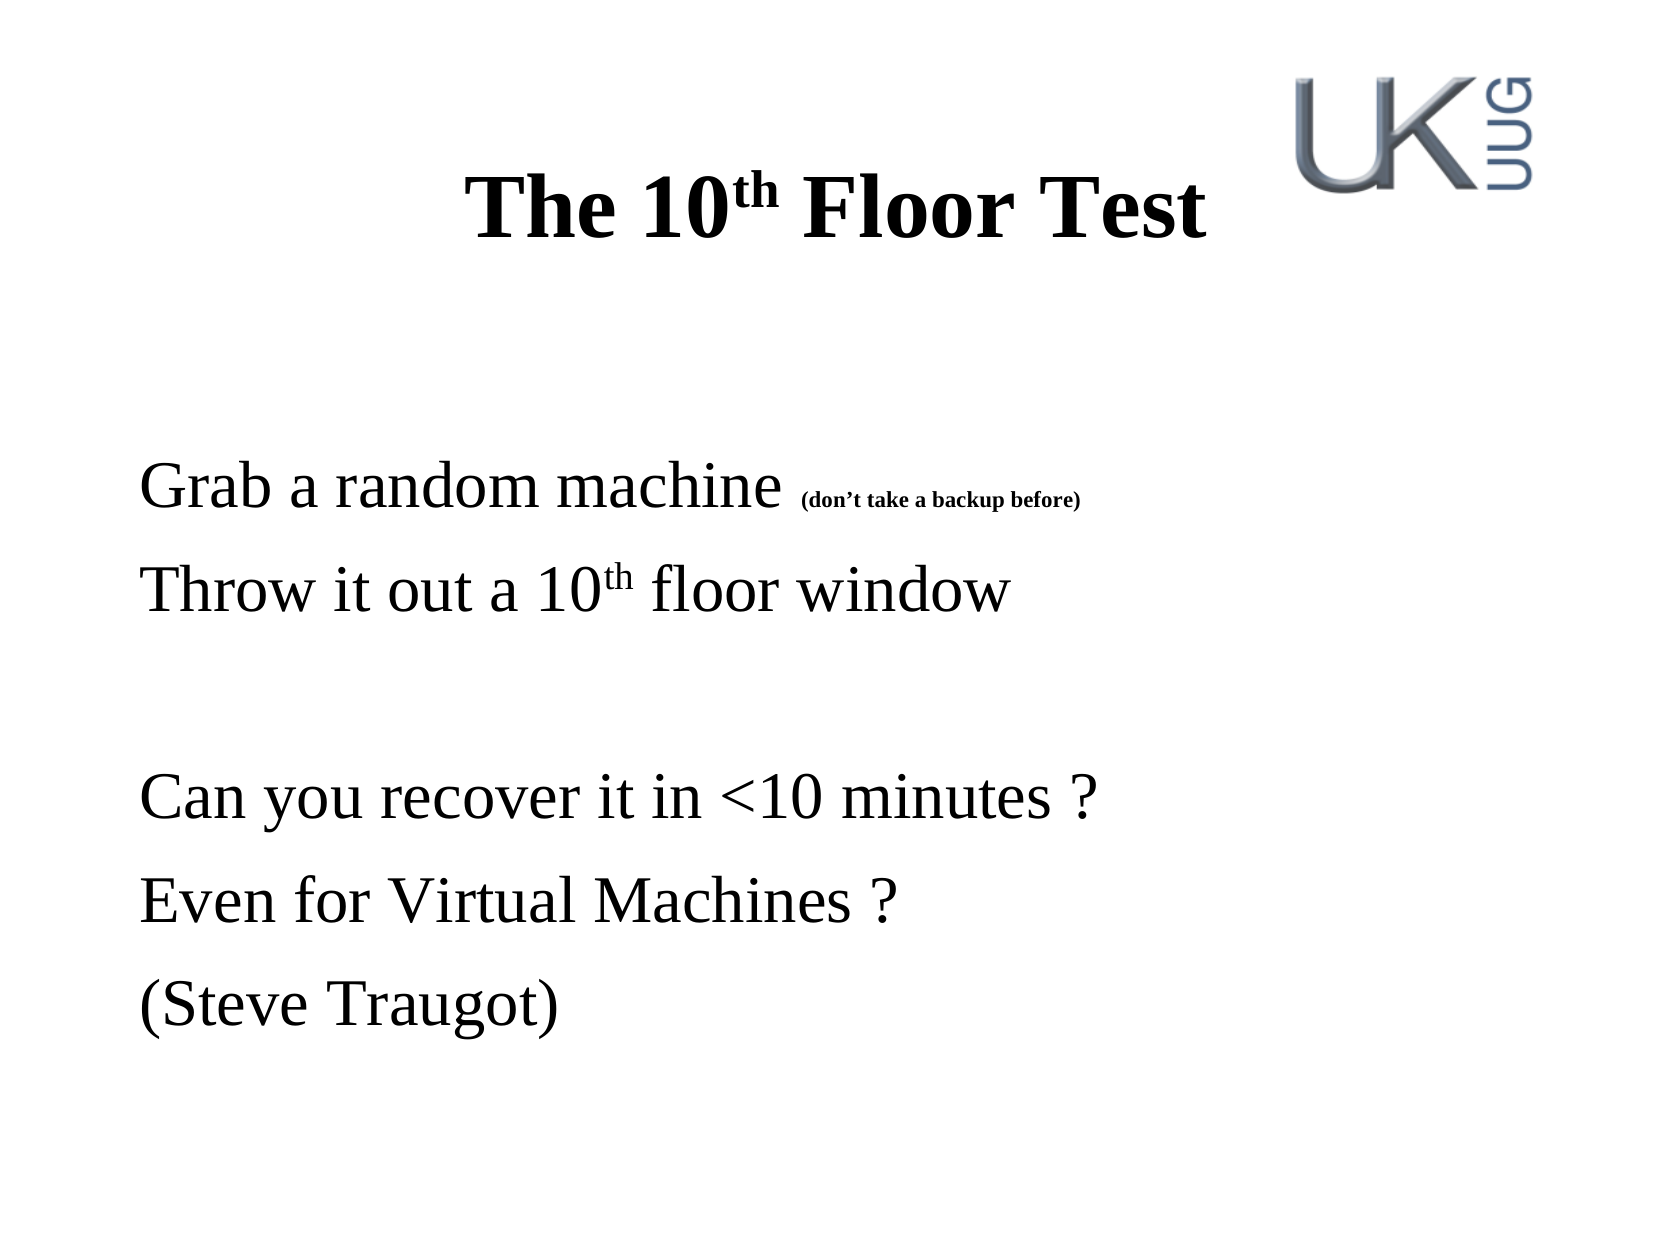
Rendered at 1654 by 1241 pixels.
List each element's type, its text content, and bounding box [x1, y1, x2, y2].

picture [1289, 74, 1538, 196]
list Grab a random machine (don’t take a backup before) Throw it out a 10th floor window Can you recover it in <10 minutes ? Even for Virtual Machines ? (Steve Traugot) [121, 344, 1534, 1241]
title The 10th Floor Test [121, 102, 1534, 311]
